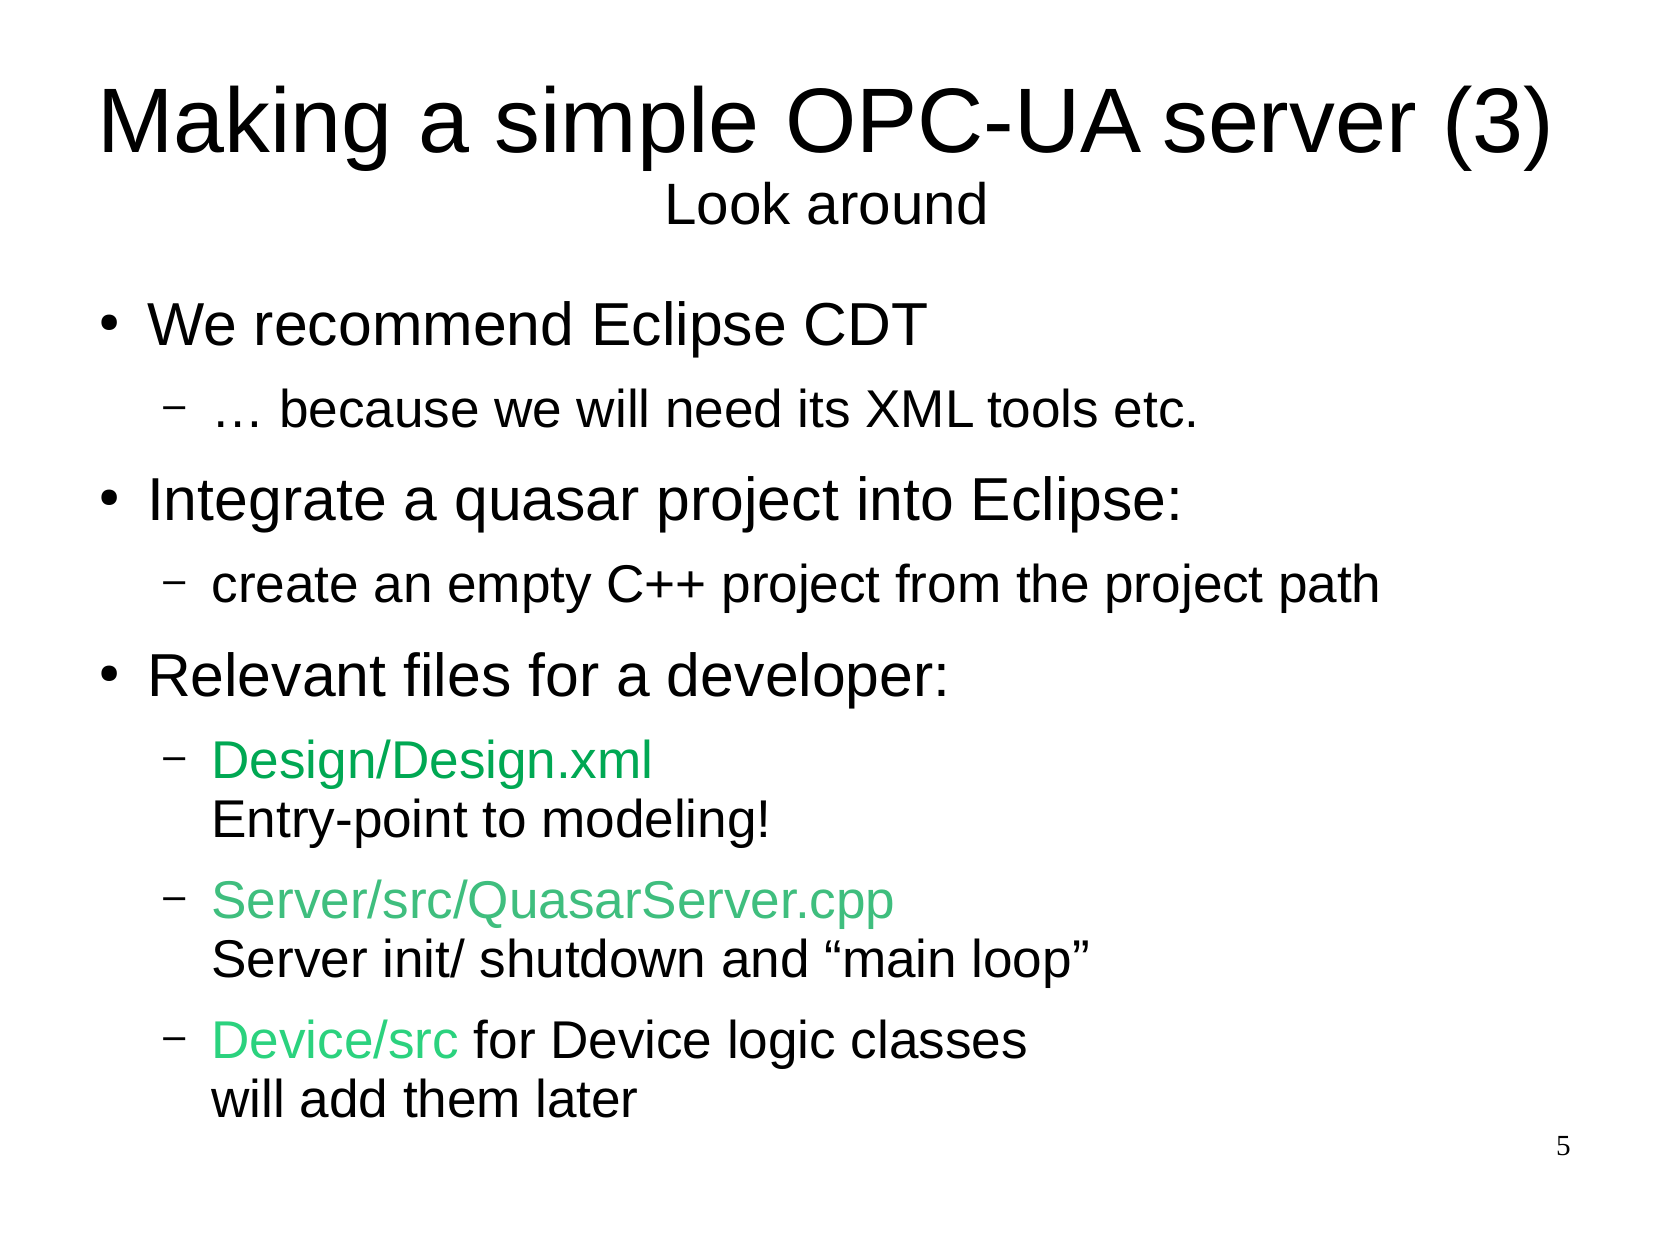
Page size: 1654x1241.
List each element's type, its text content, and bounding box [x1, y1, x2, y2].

list We recommend Eclipse CDT … because we will need its XML tools etc. Integrate a quasar project into Eclipse: create an empty C++ project from the project path Relevant files for a developer: Design/Design.xml Entry-point to modeling! Server/src/QuasarServer.cpp Server init/ shutdown and “main loop” Device/src for Device logic classes will add them later [82, 290, 1595, 1134]
title Making a simple OPC-UA server (3) Look around [82, 49, 1571, 257]
